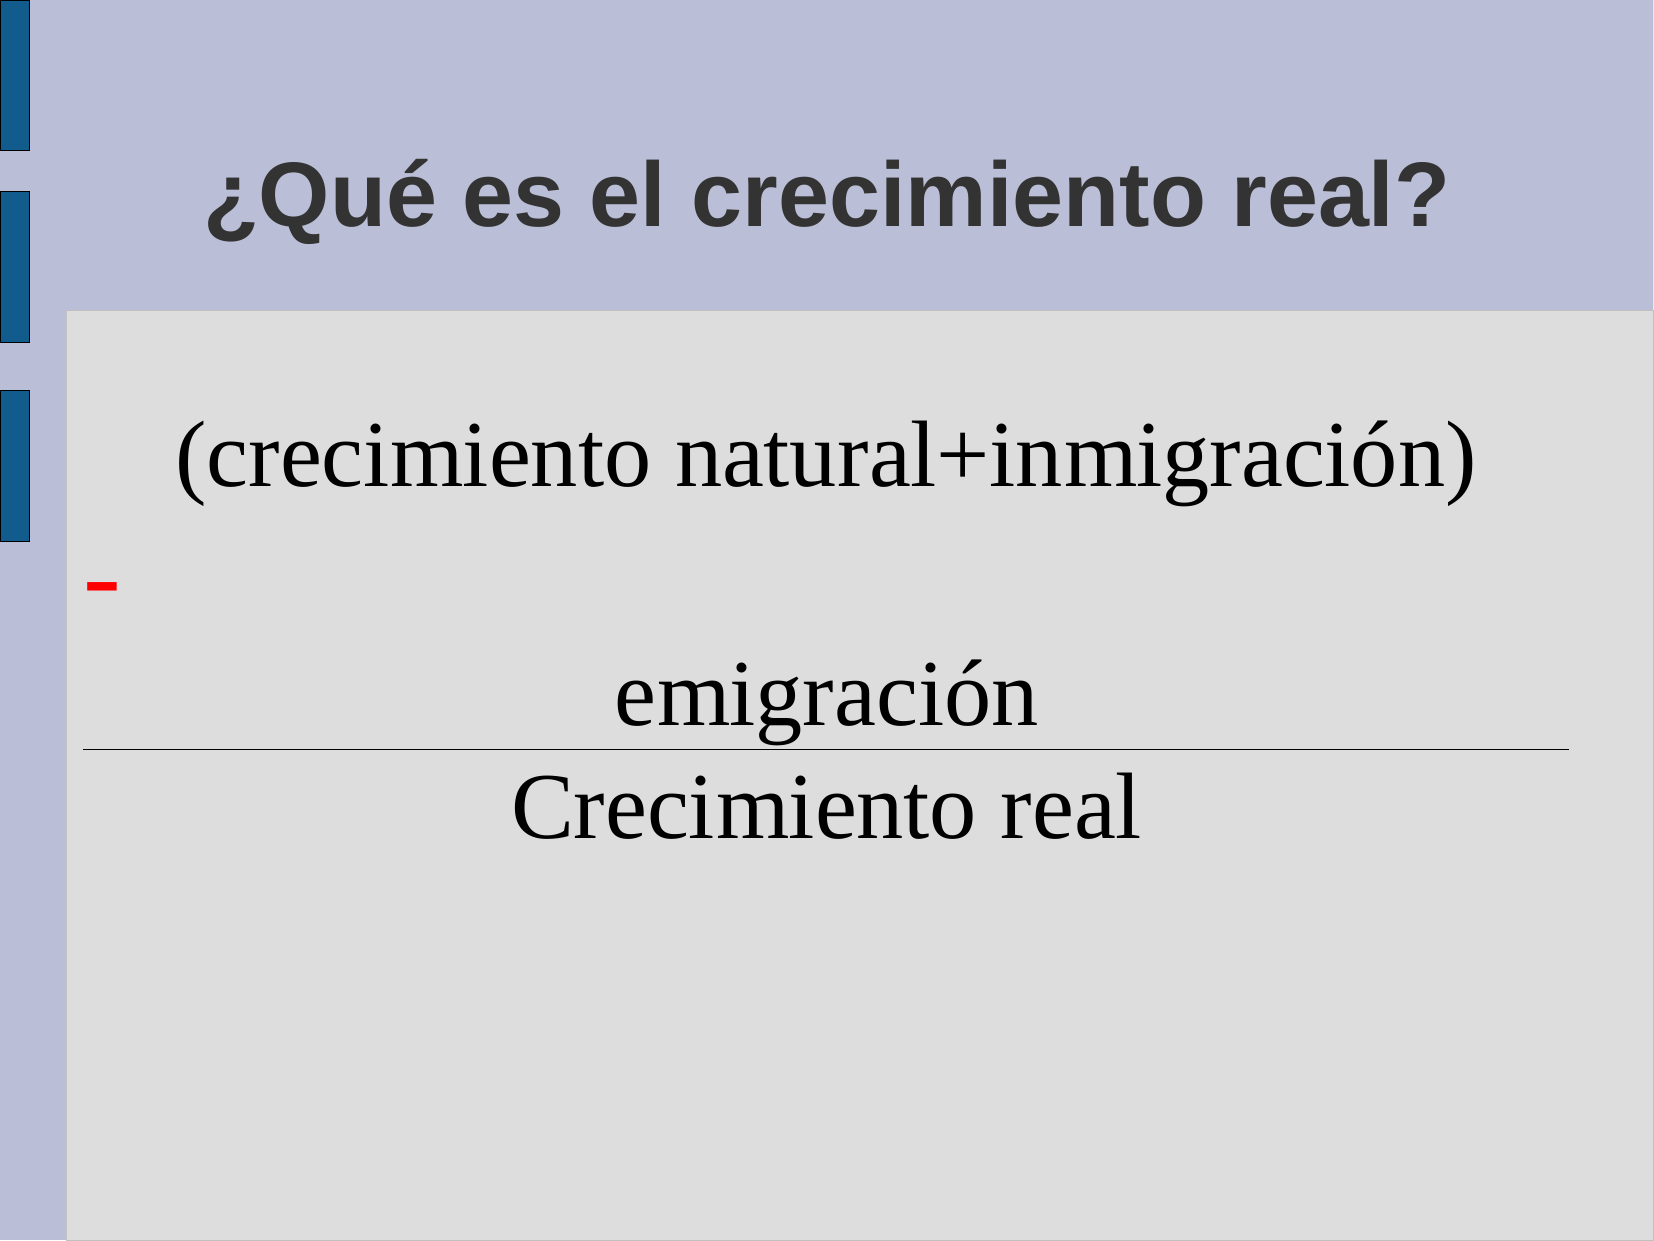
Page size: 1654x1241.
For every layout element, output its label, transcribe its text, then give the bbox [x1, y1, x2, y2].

title ¿Qué es el crecimiento real? [121, 91, 1534, 290]
chart [82, 290, 1570, 1109]
